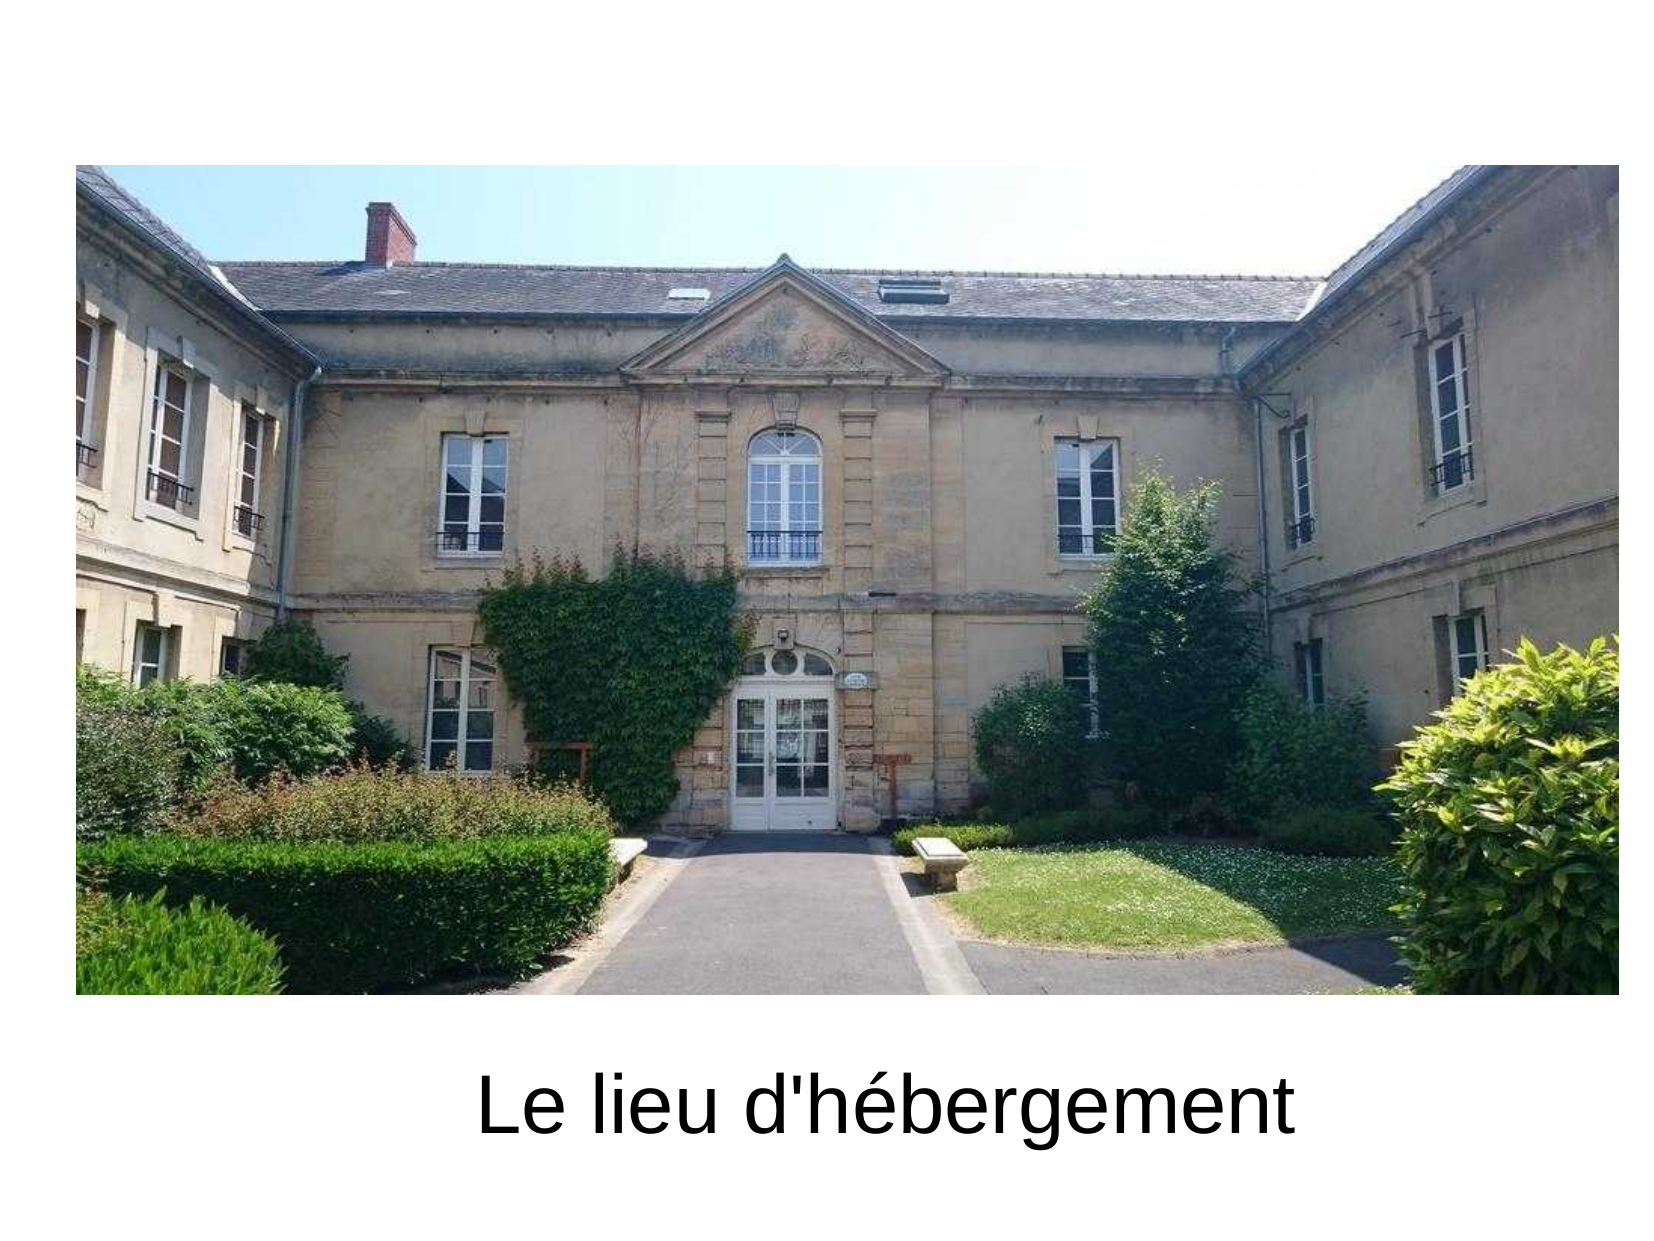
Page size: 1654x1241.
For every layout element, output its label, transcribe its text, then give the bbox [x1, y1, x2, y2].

text_box Le lieu d'hébergement [460, 1051, 1512, 1160]
picture [76, 165, 1619, 995]
